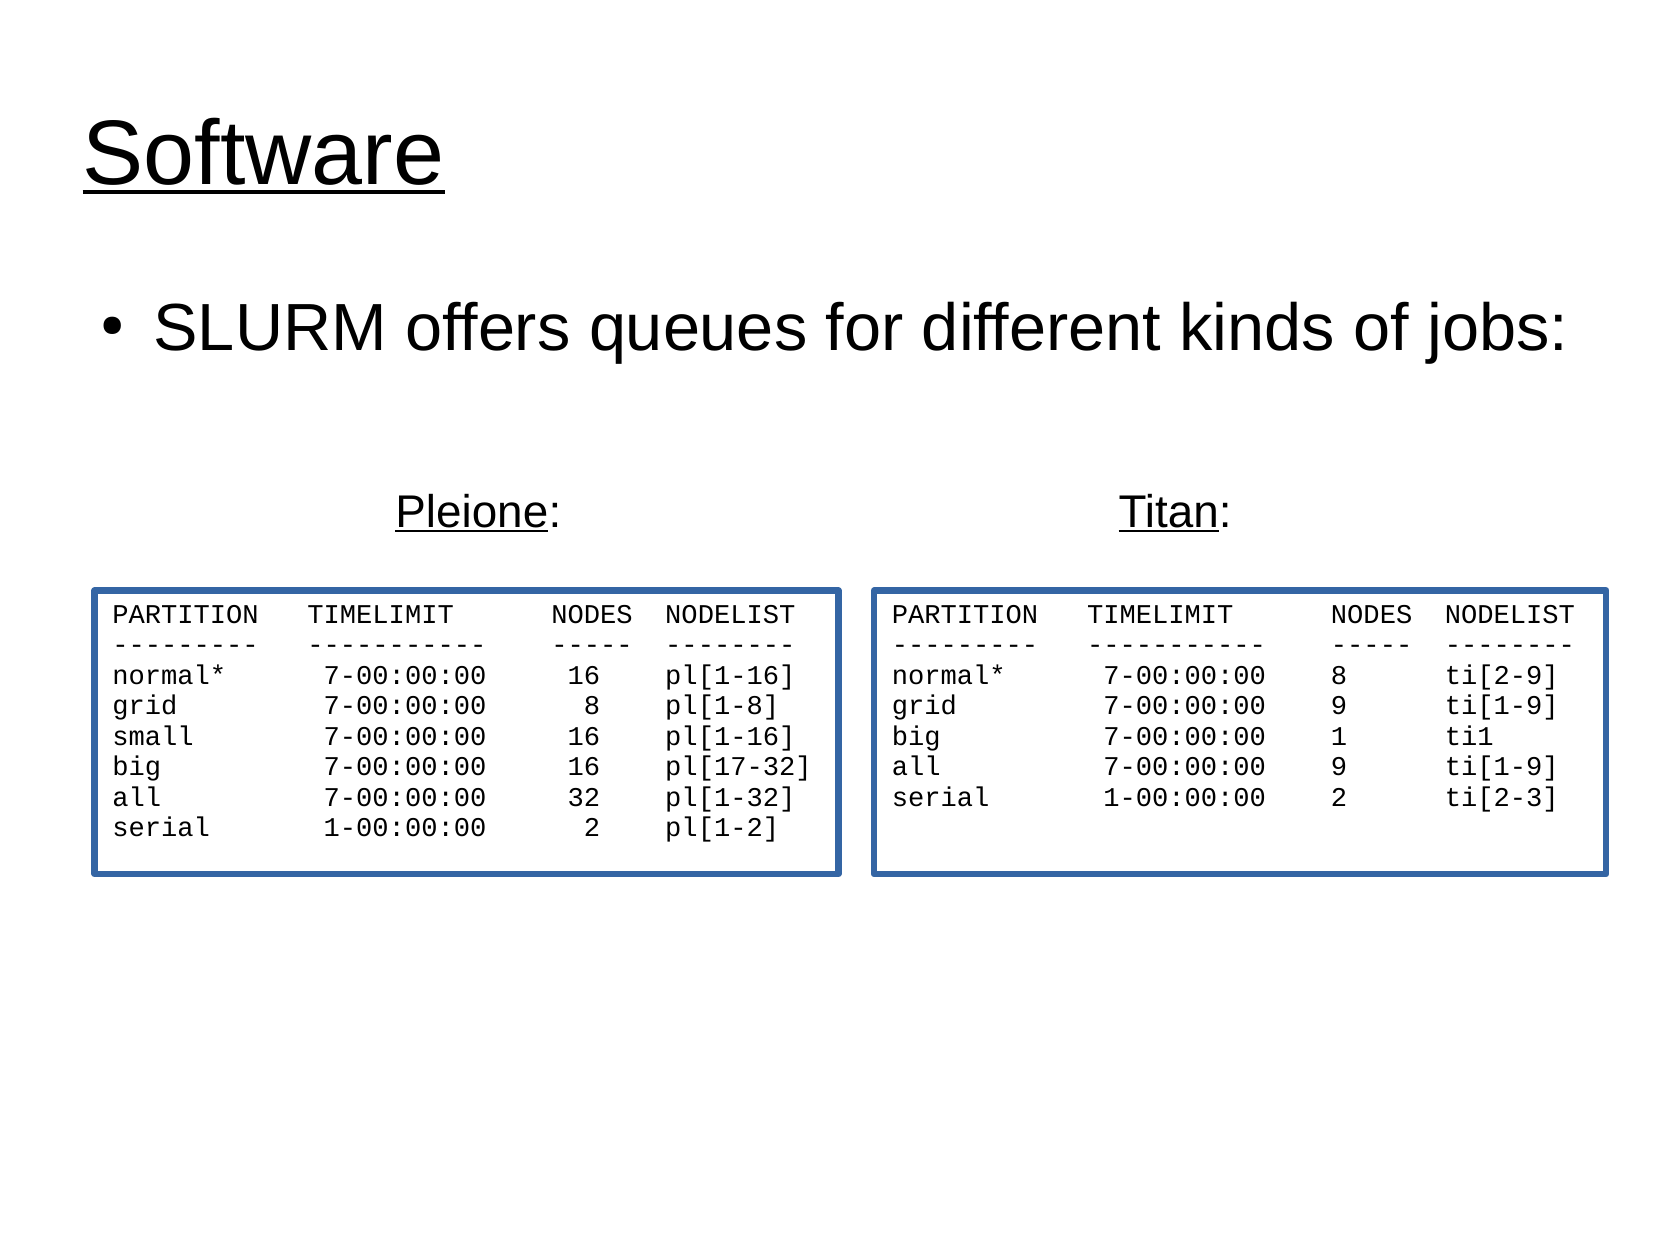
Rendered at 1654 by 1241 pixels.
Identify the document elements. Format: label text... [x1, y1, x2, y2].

text_box PARTITION TIMELIMIT NODES NODELIST --------- ----------- ----- -------- normal* 7-00:00:00 16 pl[1-16] grid 7-00:00:00 8 pl[1-8] small 7-00:00:00 16 pl[1-16] big 7-00:00:00 16 pl[17-32] all 7-00:00:00 32 pl[1-32] serial 1-00:00:00 2 pl[1-2] [94, 590, 839, 875]
title Software [82, 49, 1571, 257]
text_box PARTITION TIMELIMIT NODES NODELIST --------- ----------- ----- -------- normal* 7-00:00:00 8 ti[2-9] grid 7-00:00:00 9 ti[1-9] big 7-00:00:00 1 ti1 all 7-00:00:00 9 ti[1-9] serial 1-00:00:00 2 ti[2-3] [874, 590, 1607, 875]
list SLURM offers queues for different kinds of jobs: [82, 290, 1571, 402]
text_box Pleione: [141, 478, 815, 545]
text_box Titan: [838, 478, 1512, 545]
